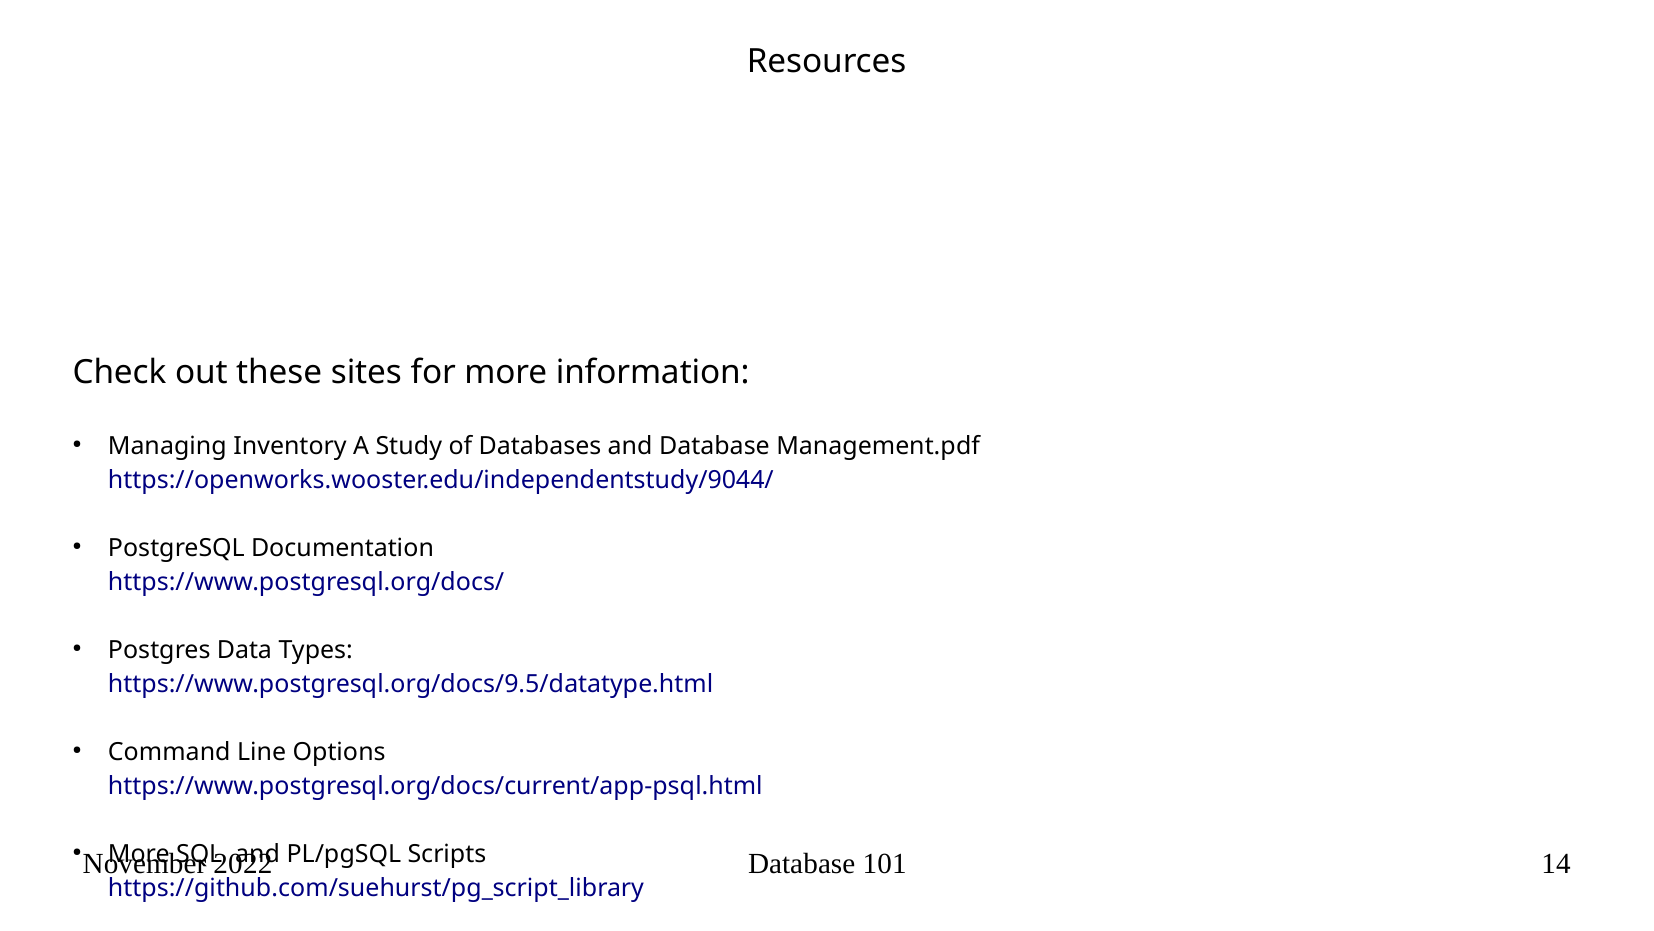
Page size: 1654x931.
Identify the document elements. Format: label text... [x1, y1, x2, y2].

text_box Check out these sites for more information: Managing Inventory A Study of Databases and Database Management.pdf https://openworks.wooster.edu/independentstudy/9044/ PostgreSQL Documentation https://www.postgresql.org/docs/ Postgres Data Types: https://www.postgresql.org/docs/9.5/datatype.html Command Line Options https://www.postgresql.org/docs/current/app-psql.html More SQL and PL/pgSQL Scripts https://github.com/suehurst/pg_script_library [57, 341, 1603, 851]
title Resources [82, 37, 1571, 193]
